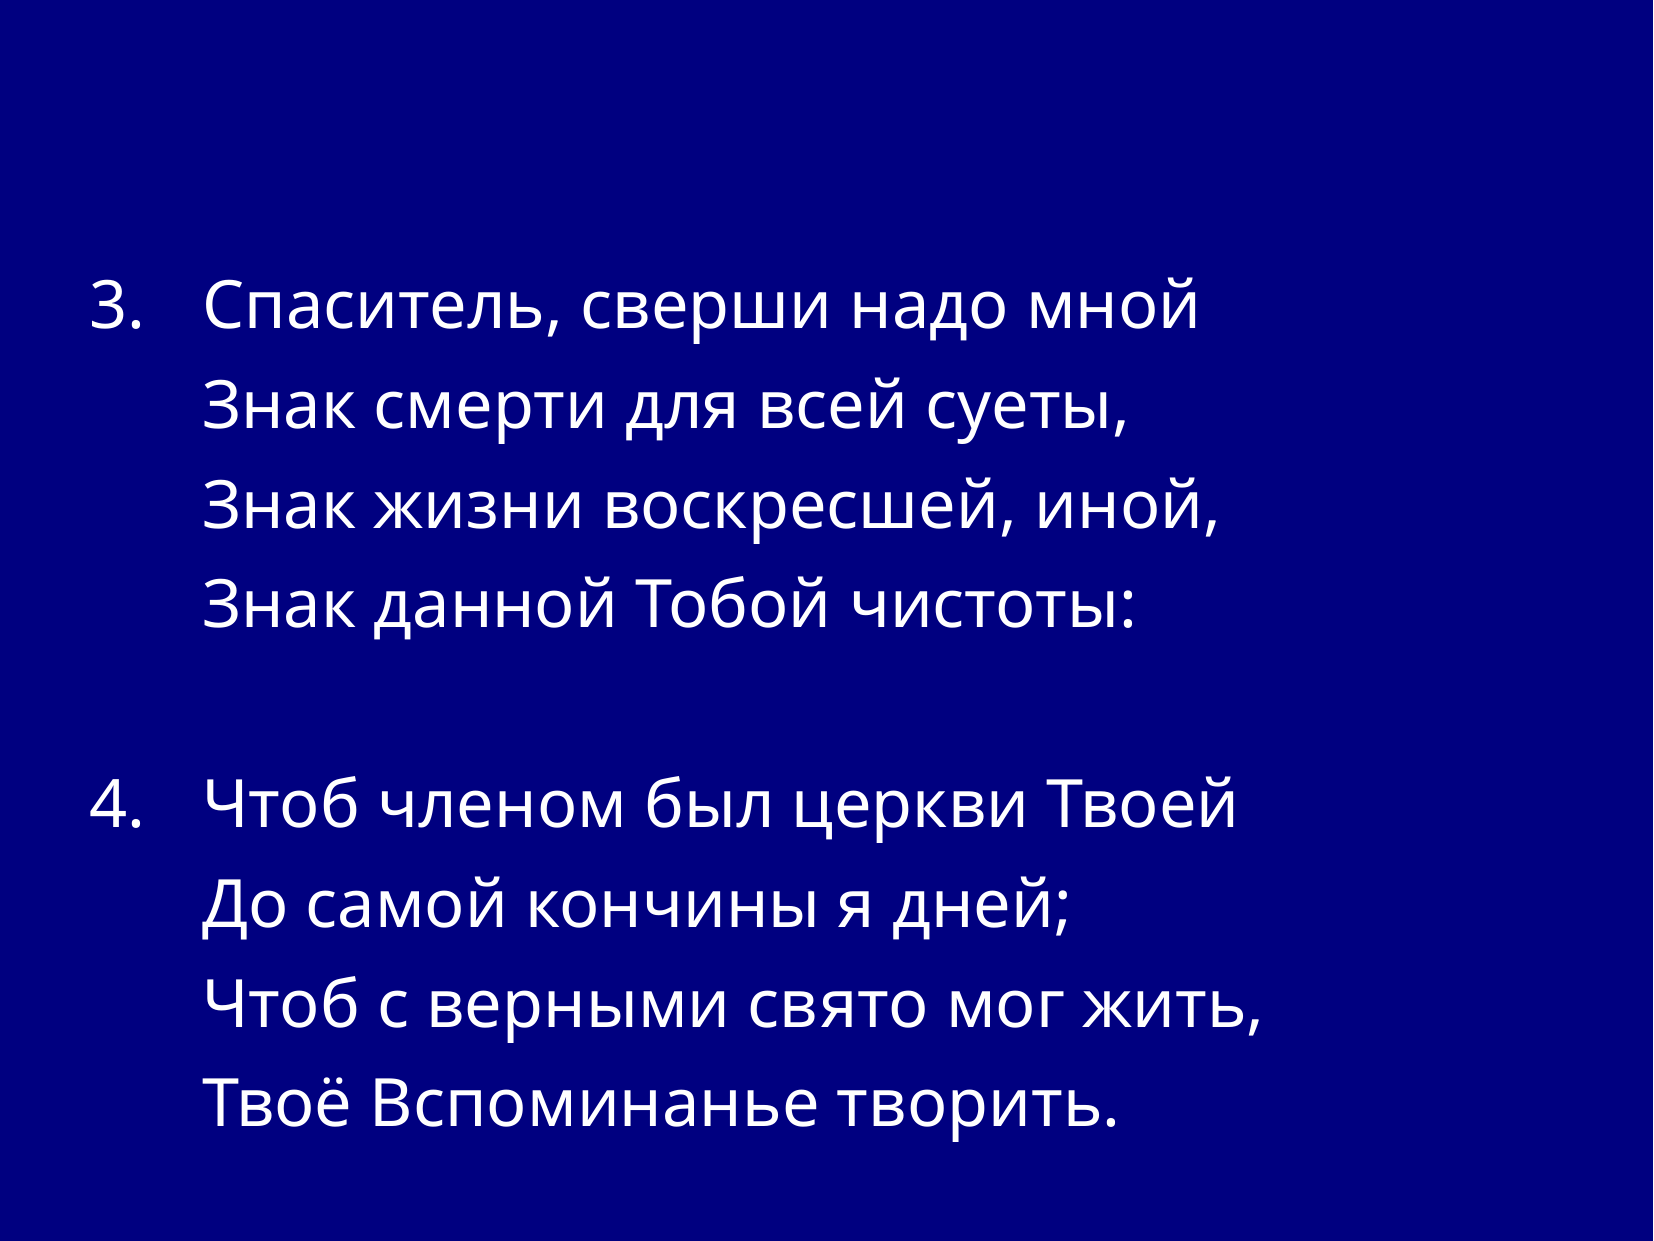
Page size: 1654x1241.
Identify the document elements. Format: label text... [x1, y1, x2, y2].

text_box 3. Спаситель, сверши надо мной Знак смерти для всей суеты, Знак жизни воскресшей, иной, Знак данной Тобой чистоты: 4. Чтоб членом был церкви Твоей До самой кончины я дней; Чтоб с верными свято мог жить, Твоё Вспоминанье творить. [75, 150, 1576, 1163]
